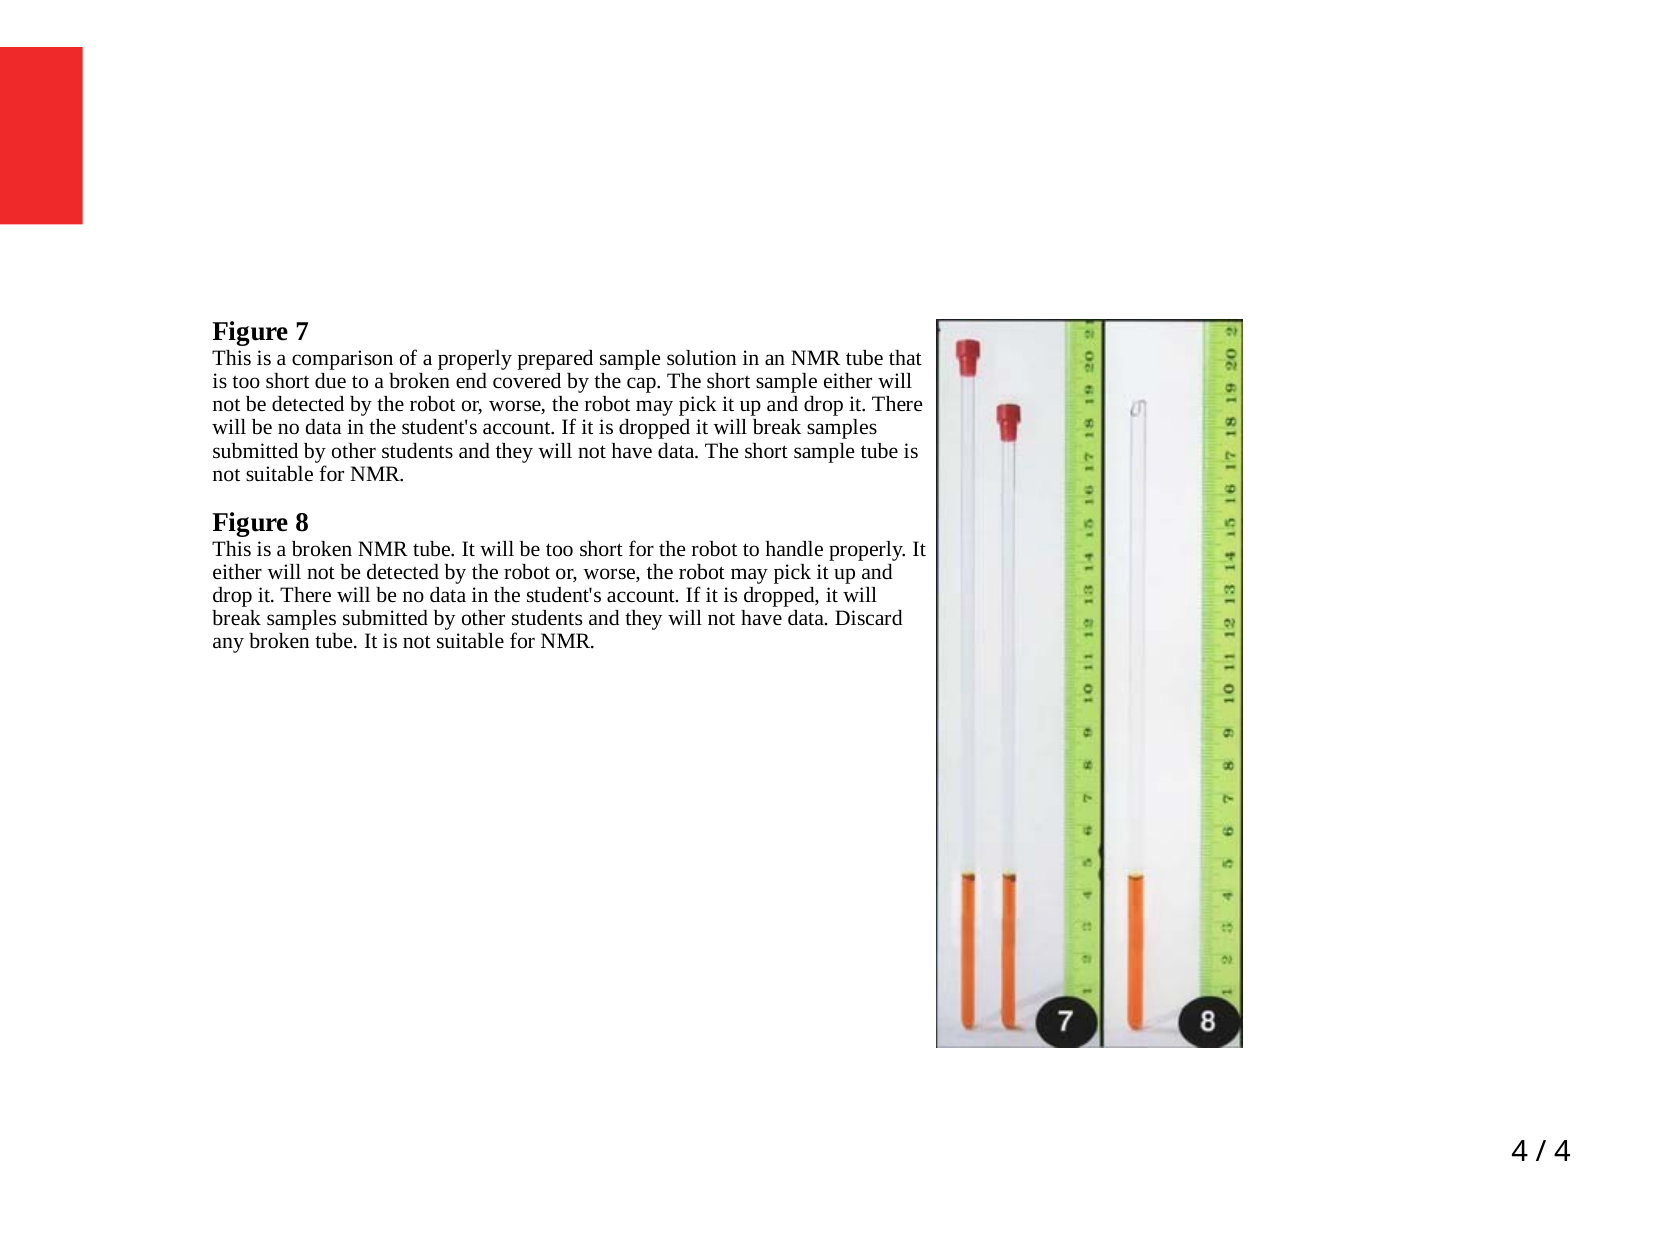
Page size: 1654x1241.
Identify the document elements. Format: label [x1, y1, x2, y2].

chart [92, 110, 1534, 1146]
